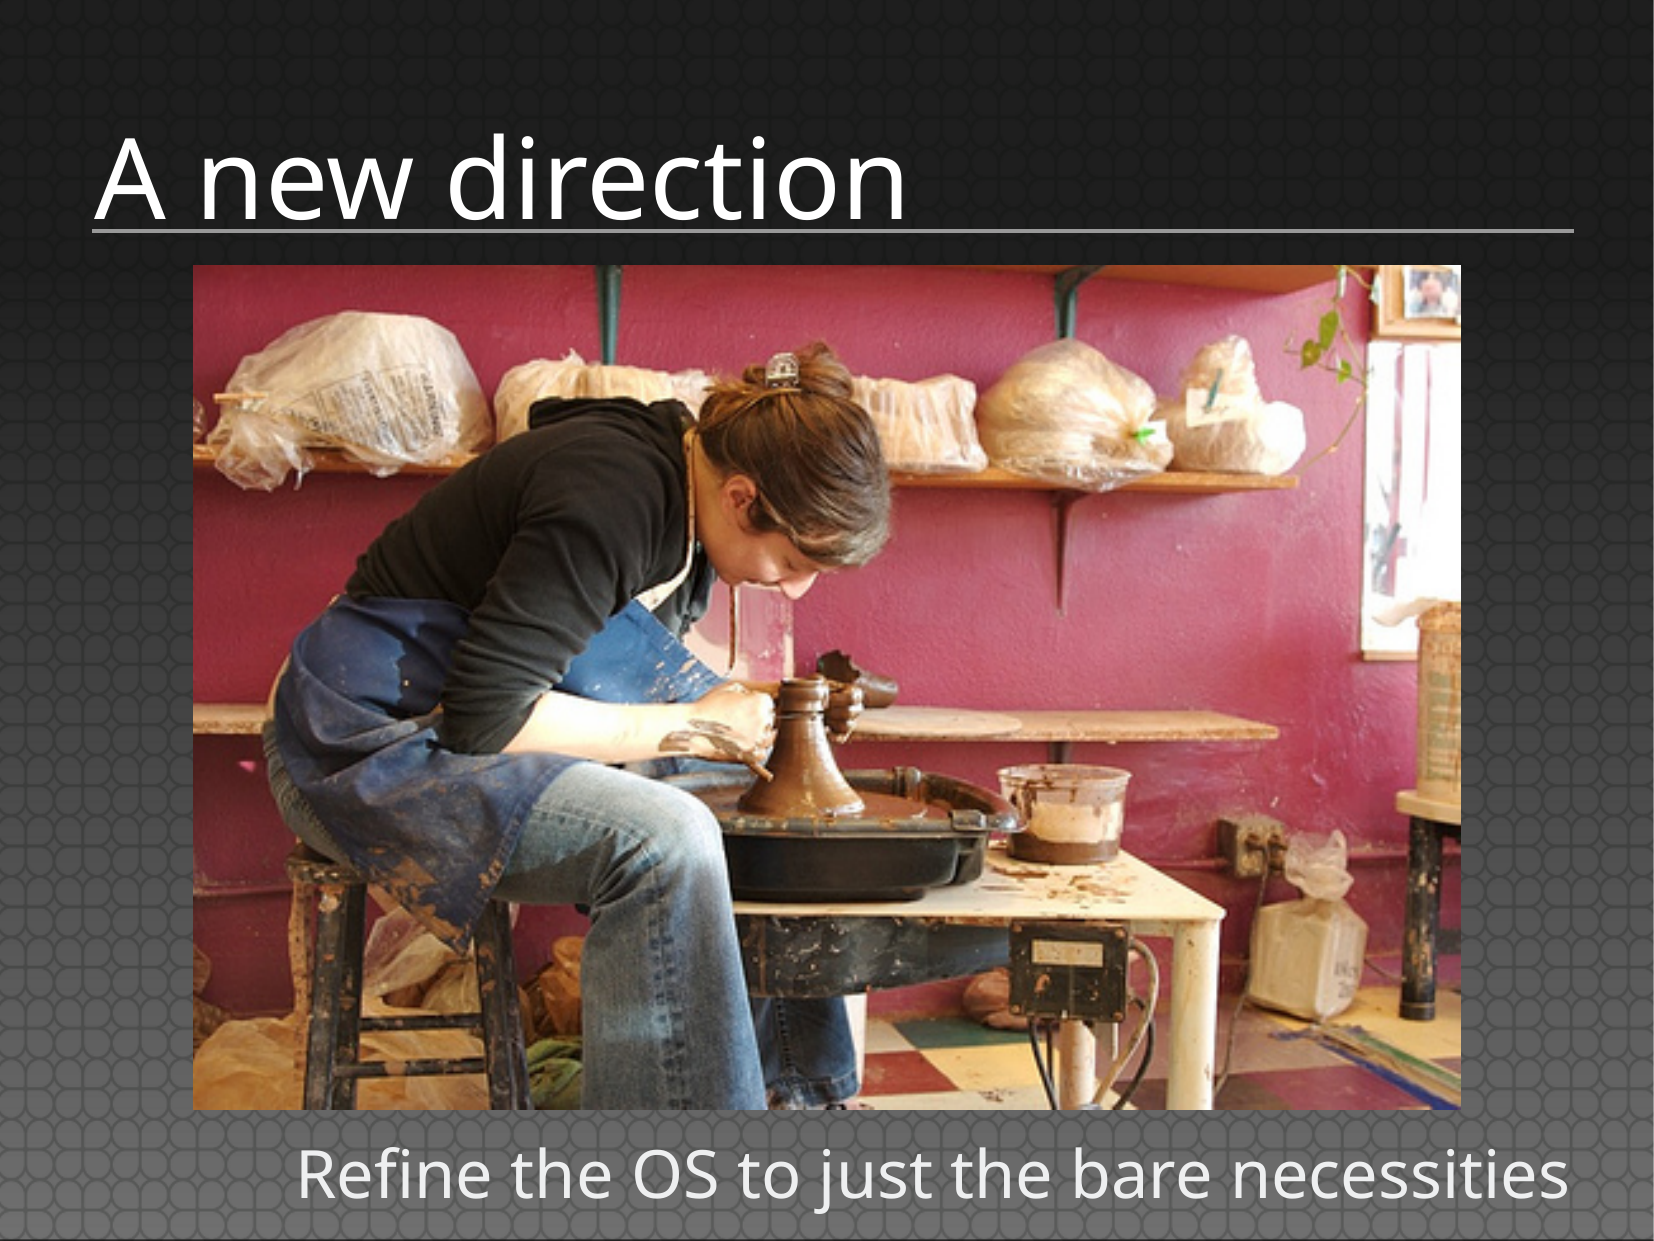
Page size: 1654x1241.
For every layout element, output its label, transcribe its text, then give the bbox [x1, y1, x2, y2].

title A new direction [94, 100, 1426, 251]
picture [0, 0, 1654, 1241]
list Refine the OS to just the bare necessities [105, 1030, 1573, 1219]
